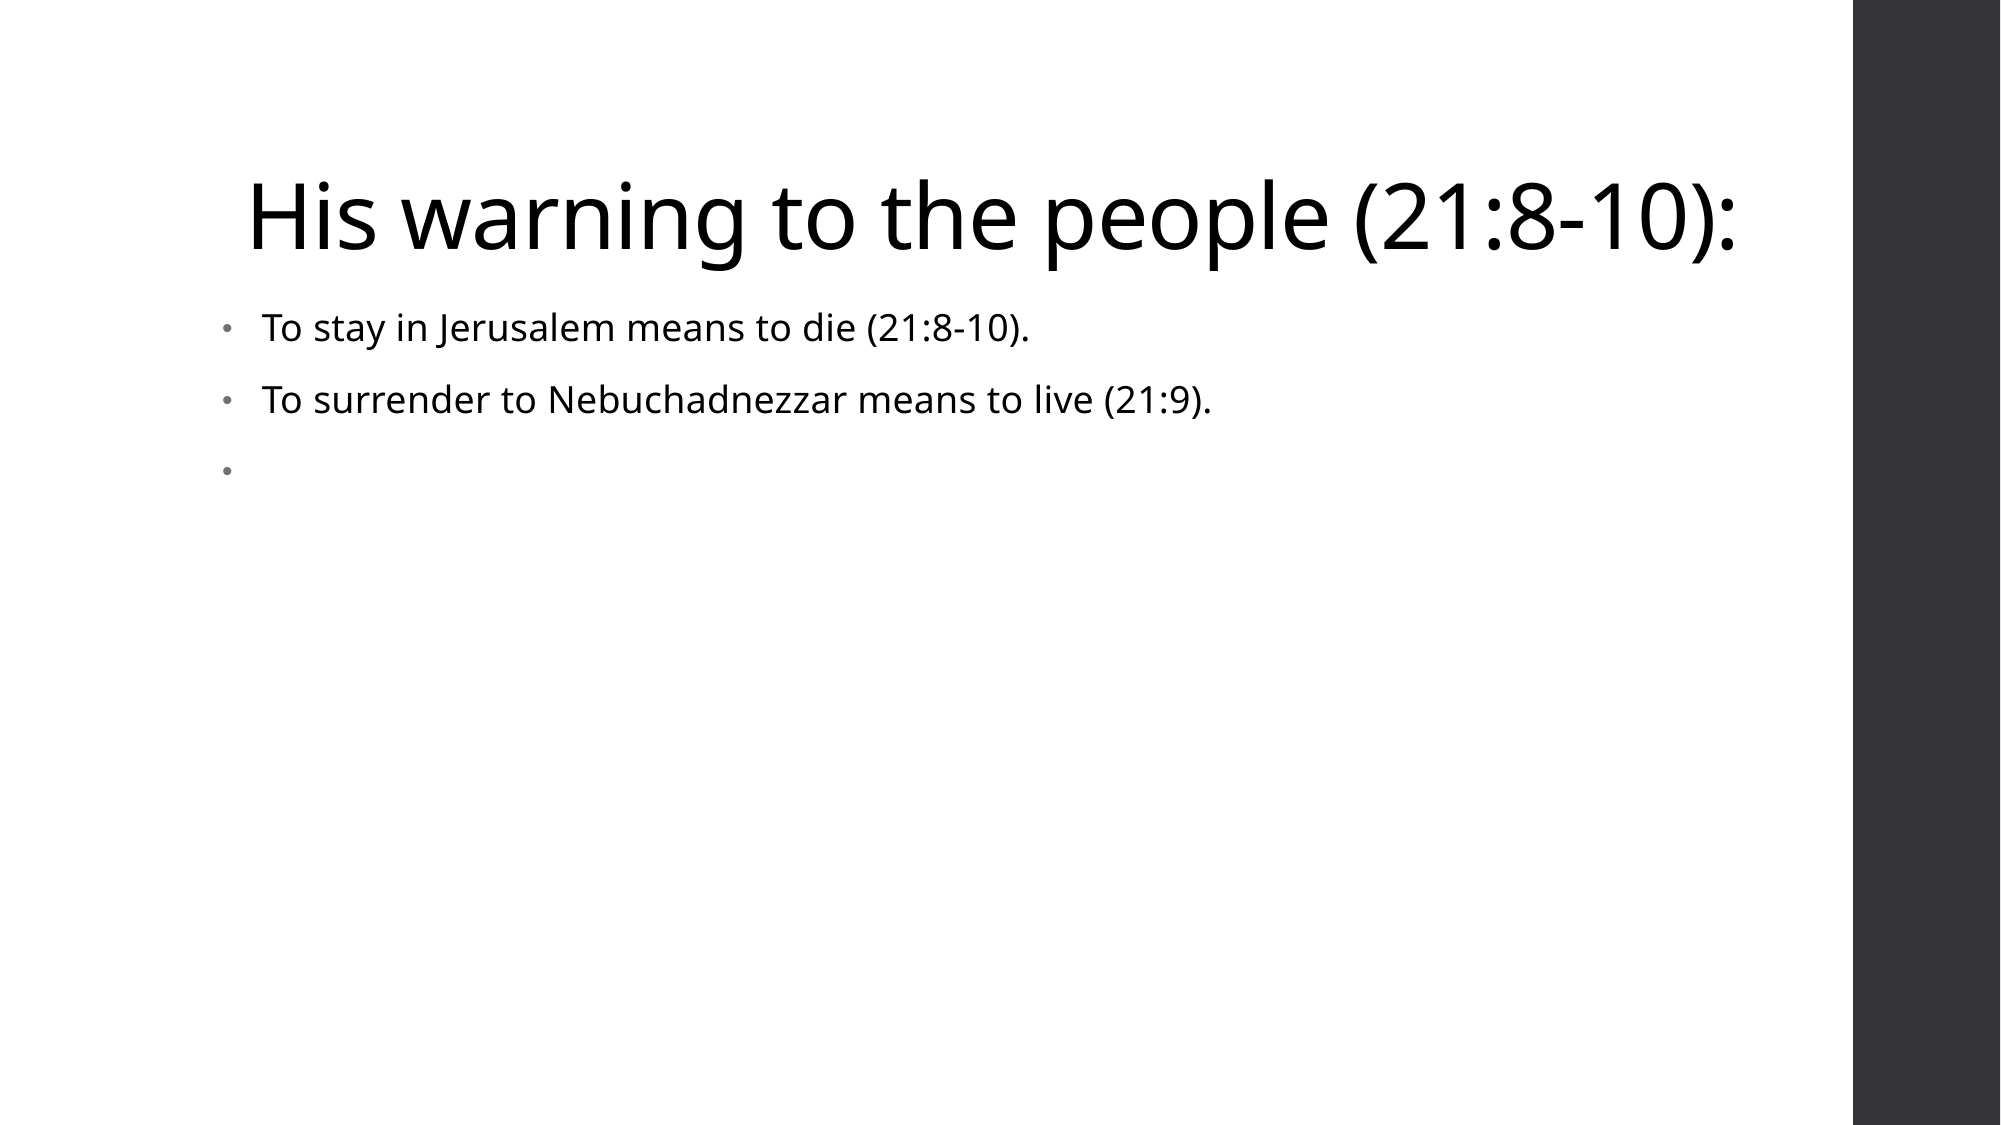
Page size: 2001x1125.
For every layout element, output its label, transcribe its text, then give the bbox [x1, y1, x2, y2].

list To stay in Jerusalem means to die (21:8-10). To surrender to Nebuchadnezzar means to live (21:9). [206, 299, 1617, 1014]
title His warning to the people (21:8-10): [206, 60, 1797, 278]
